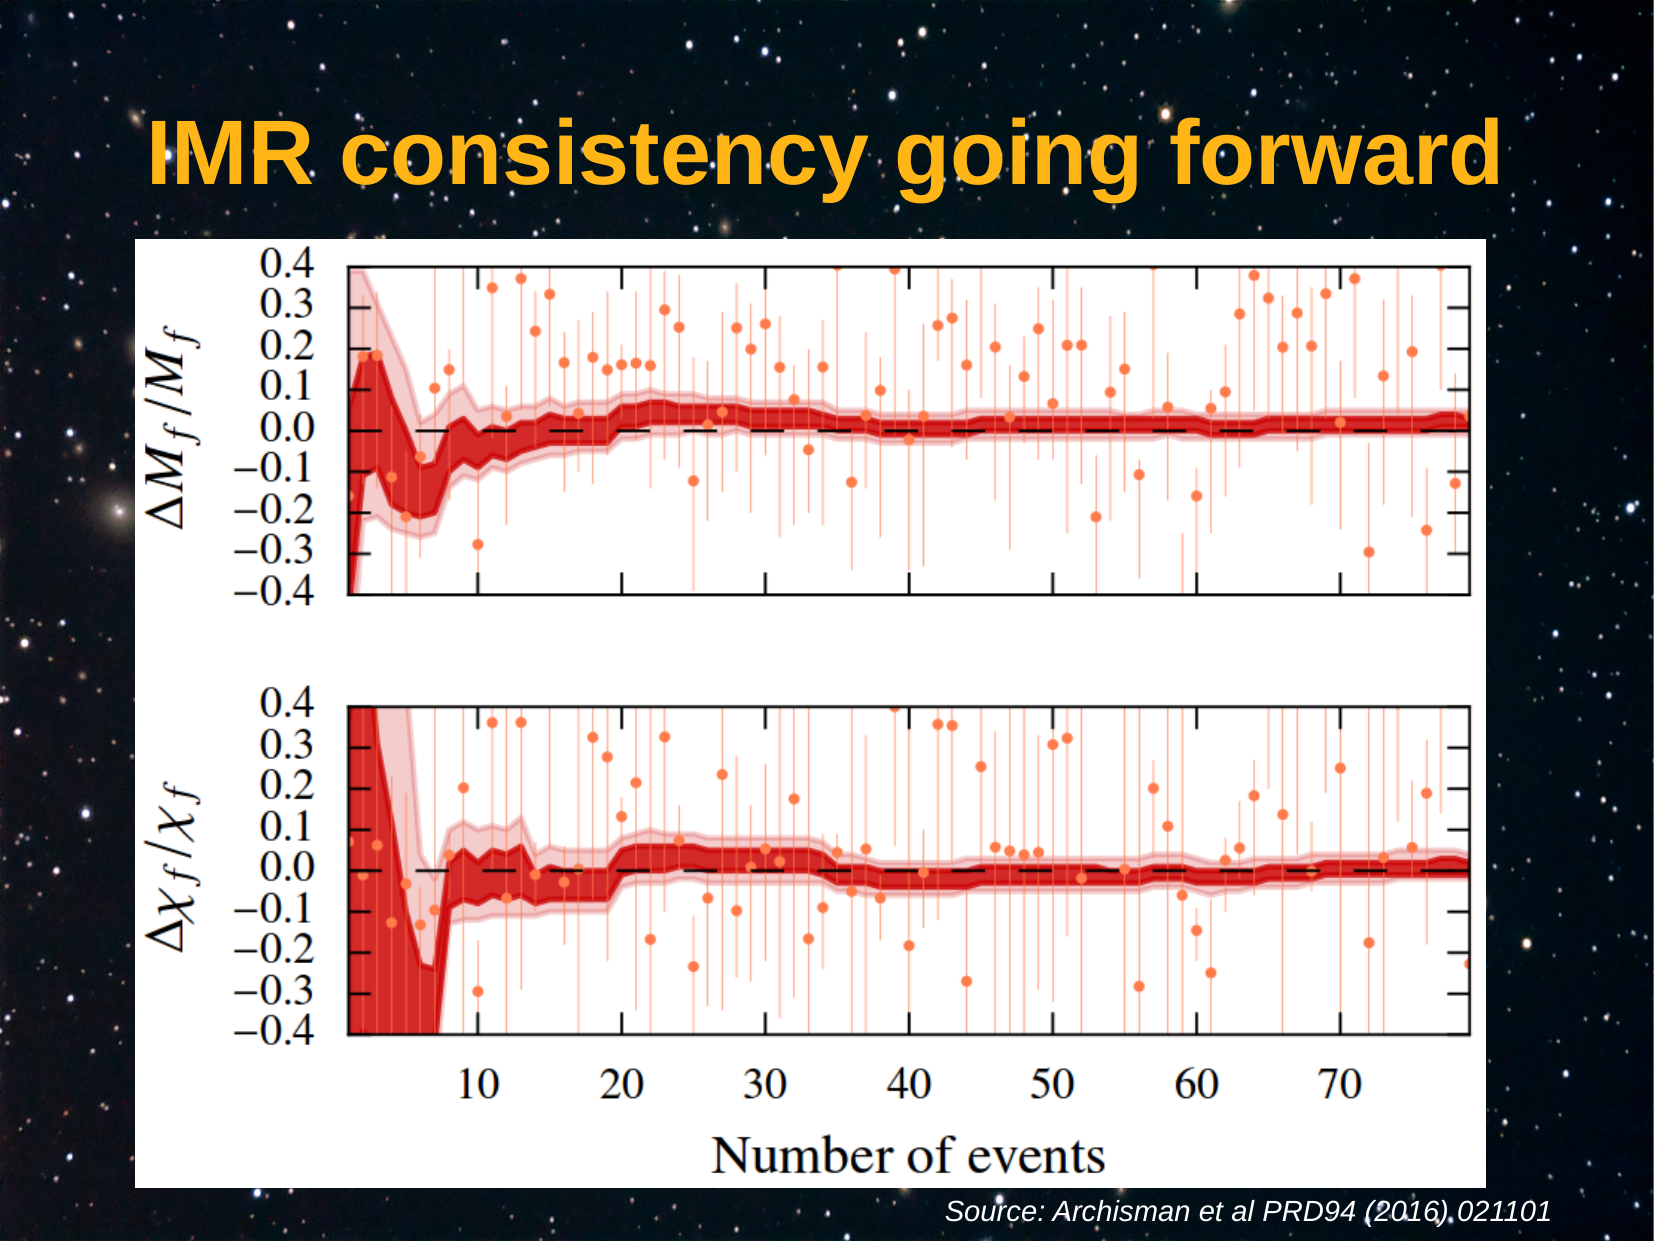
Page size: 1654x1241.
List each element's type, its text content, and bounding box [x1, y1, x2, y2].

text_box Source: Archisman et al PRD94 (2016) 021101 [930, 1188, 1576, 1236]
picture [0, 0, 1654, 1241]
title IMR consistency going forward [82, 49, 1571, 257]
